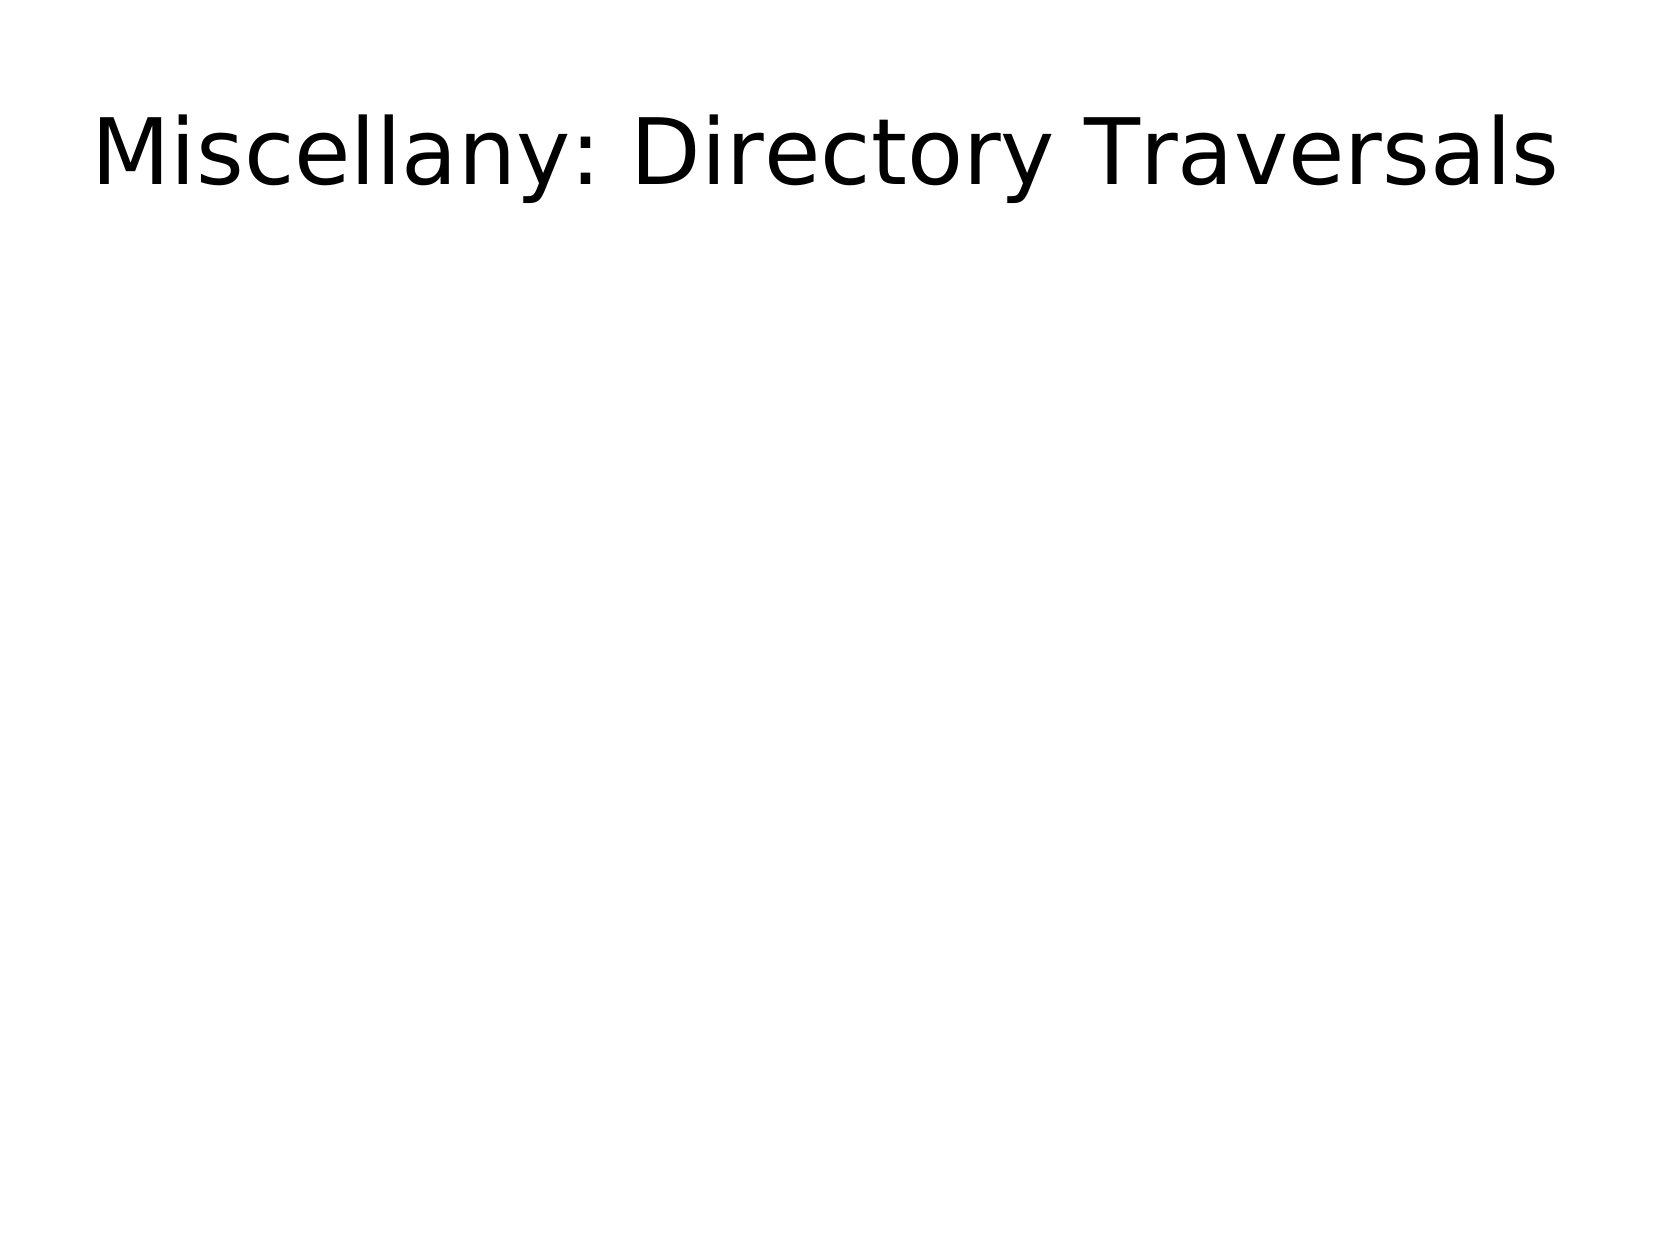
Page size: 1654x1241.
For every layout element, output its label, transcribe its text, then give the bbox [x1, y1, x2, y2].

title Miscellany: Directory Traversals [82, 49, 1571, 257]
